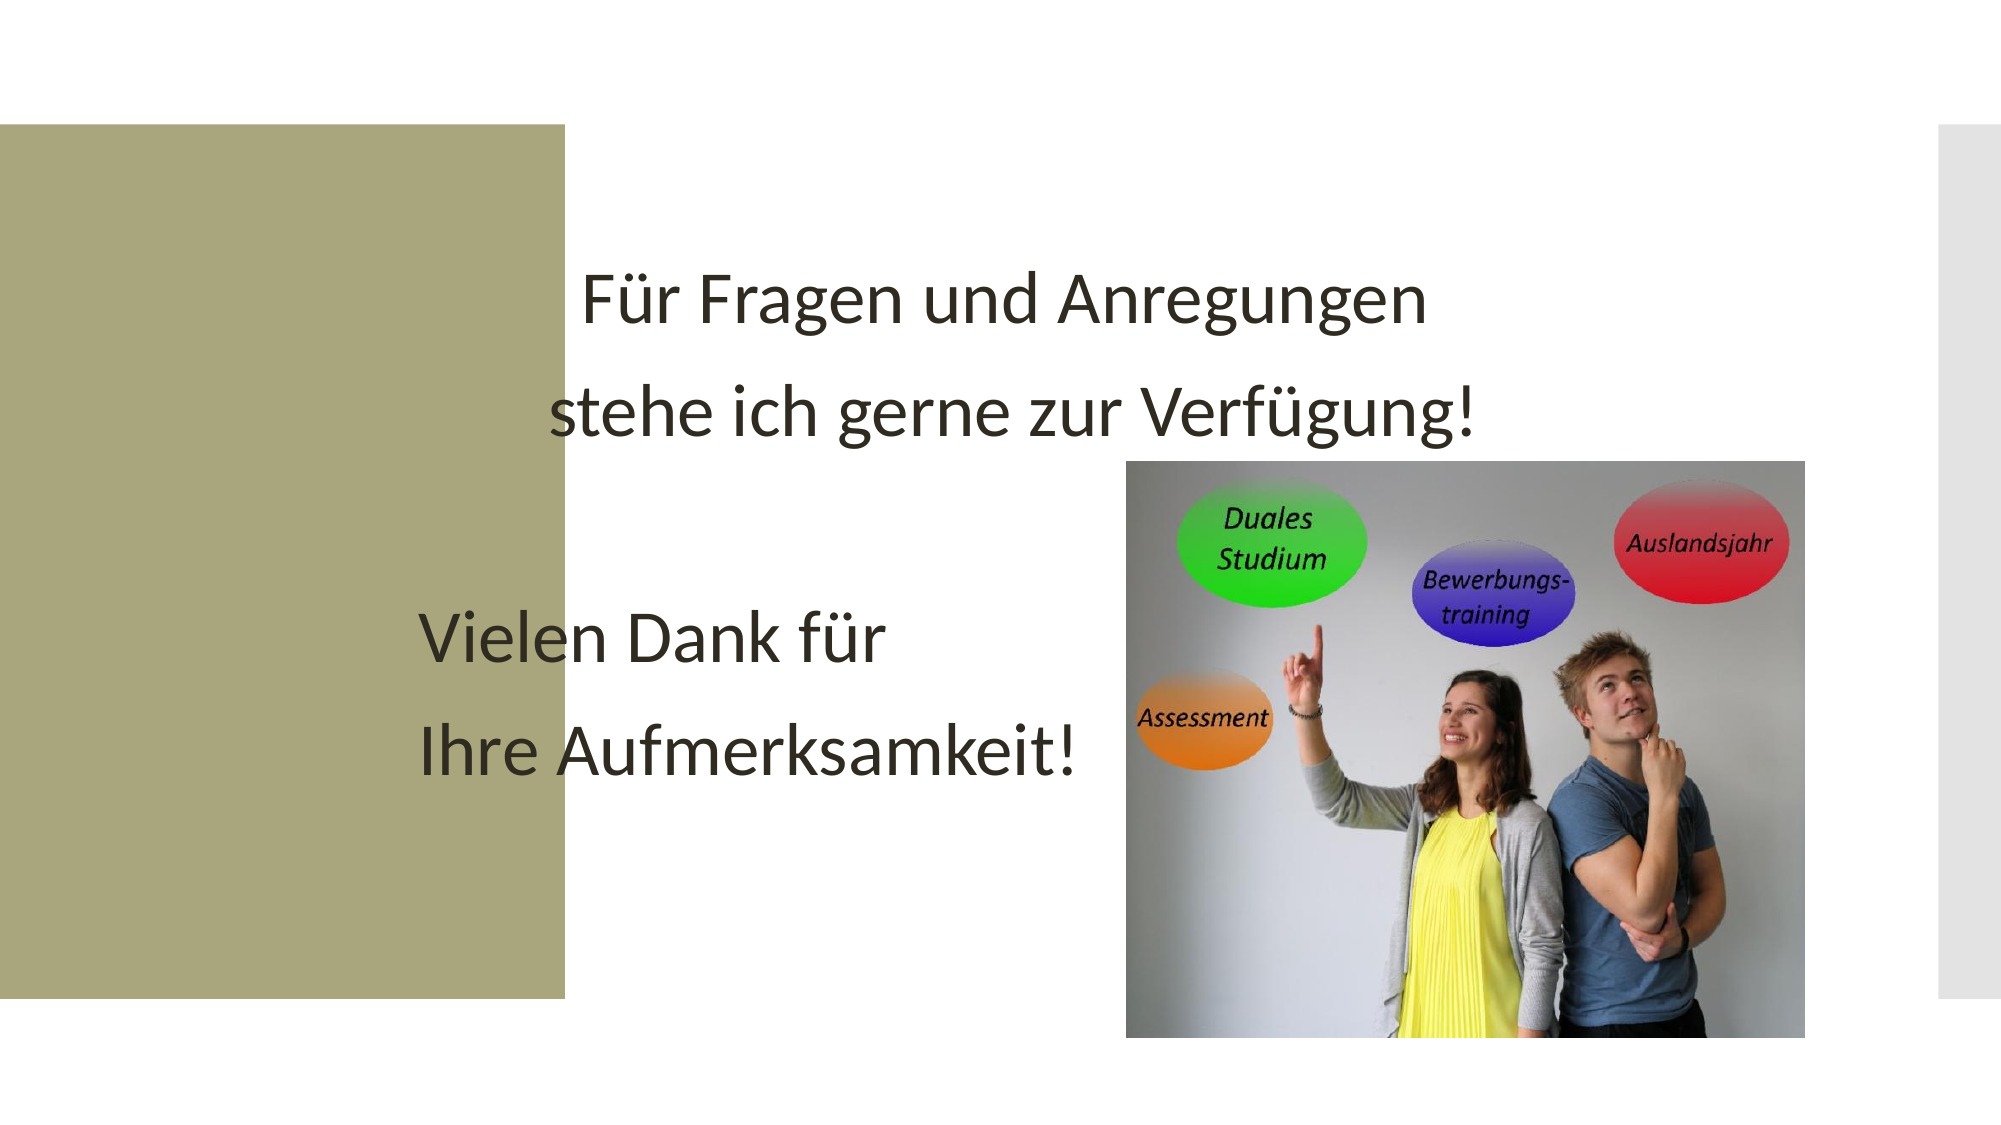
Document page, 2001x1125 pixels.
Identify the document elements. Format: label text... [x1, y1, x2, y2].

picture [1126, 461, 1805, 1038]
text_box Für Fragen und Anregungen stehe ich gerne zur Verfügung! Vielen Dank für Ihre Aufmerksamkeit! [403, 235, 1625, 799]
